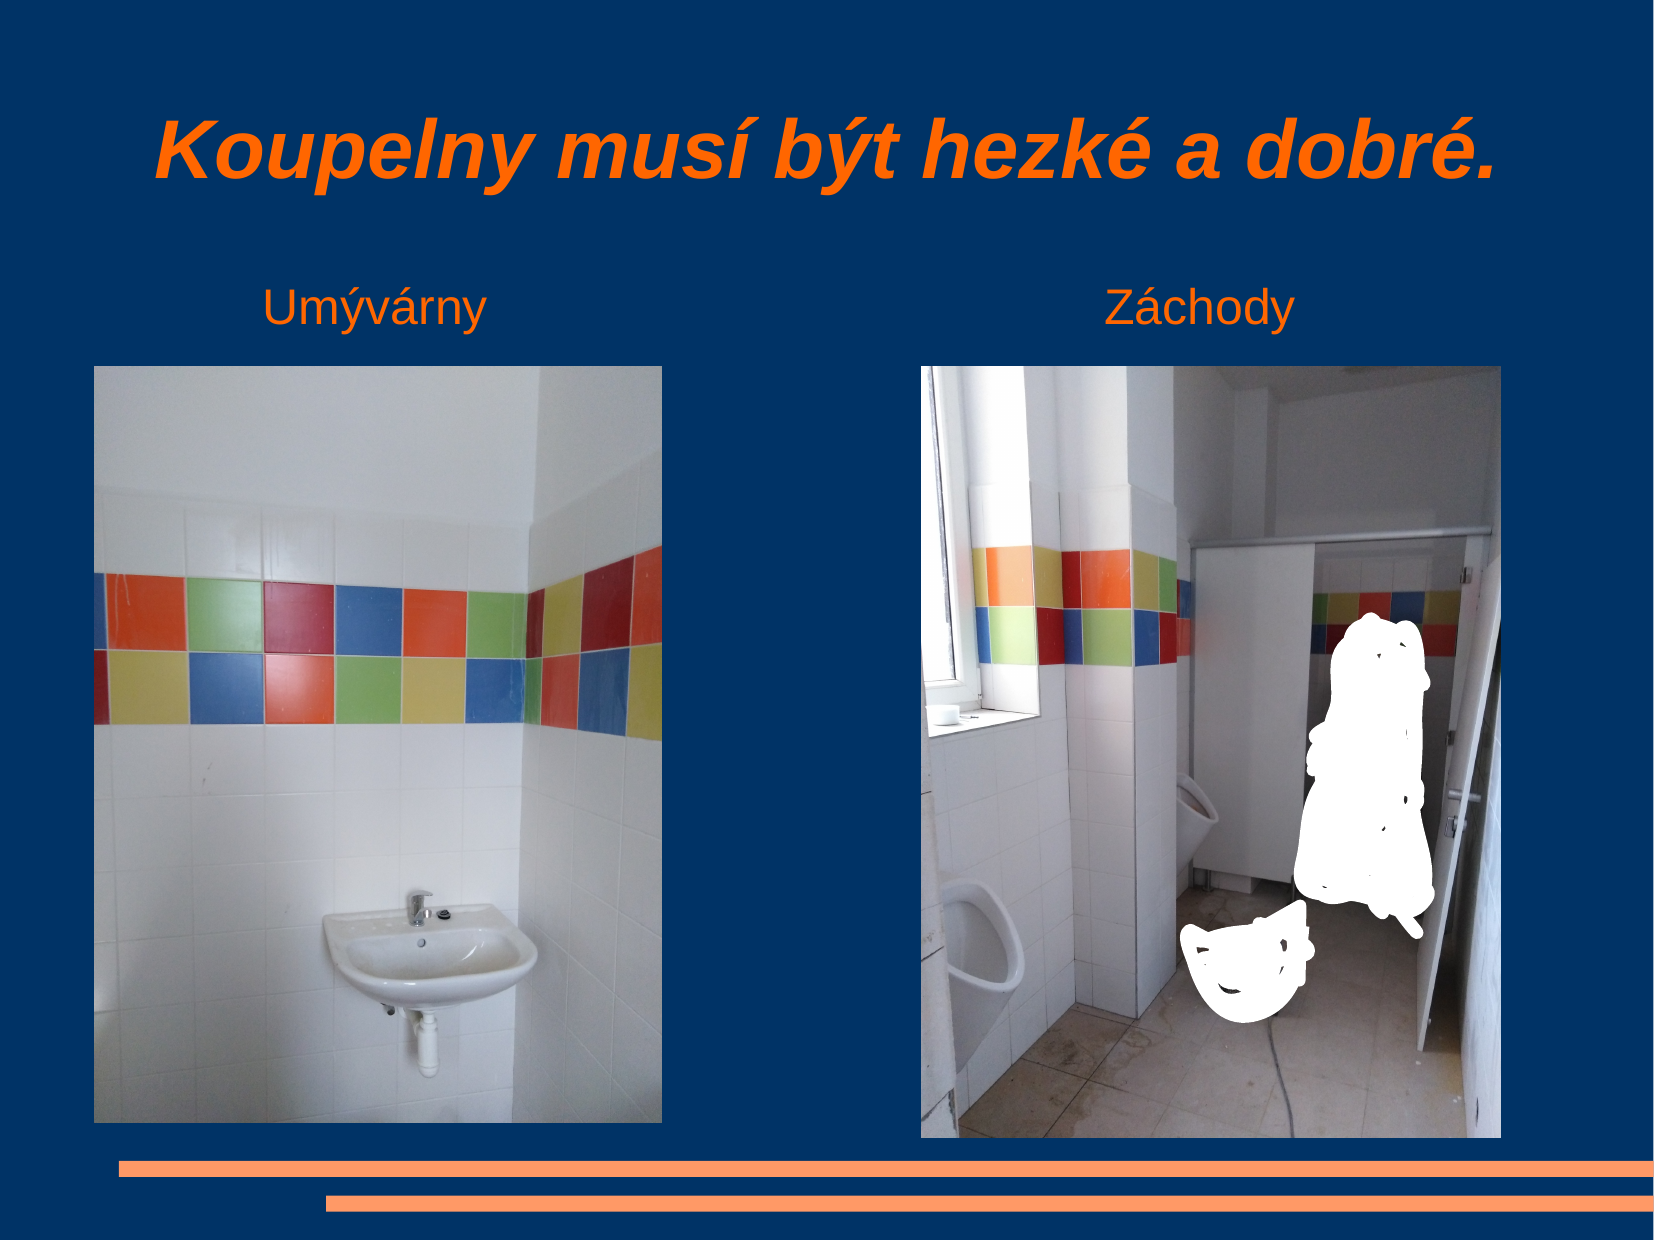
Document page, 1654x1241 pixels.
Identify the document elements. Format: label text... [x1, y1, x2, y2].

picture [94, 366, 662, 1123]
picture [921, 366, 1501, 1138]
text_box Umývárny [248, 271, 503, 343]
text_box Záchody [1089, 271, 1312, 343]
title Koupelny musí být hezké a dobré. [121, 46, 1534, 254]
